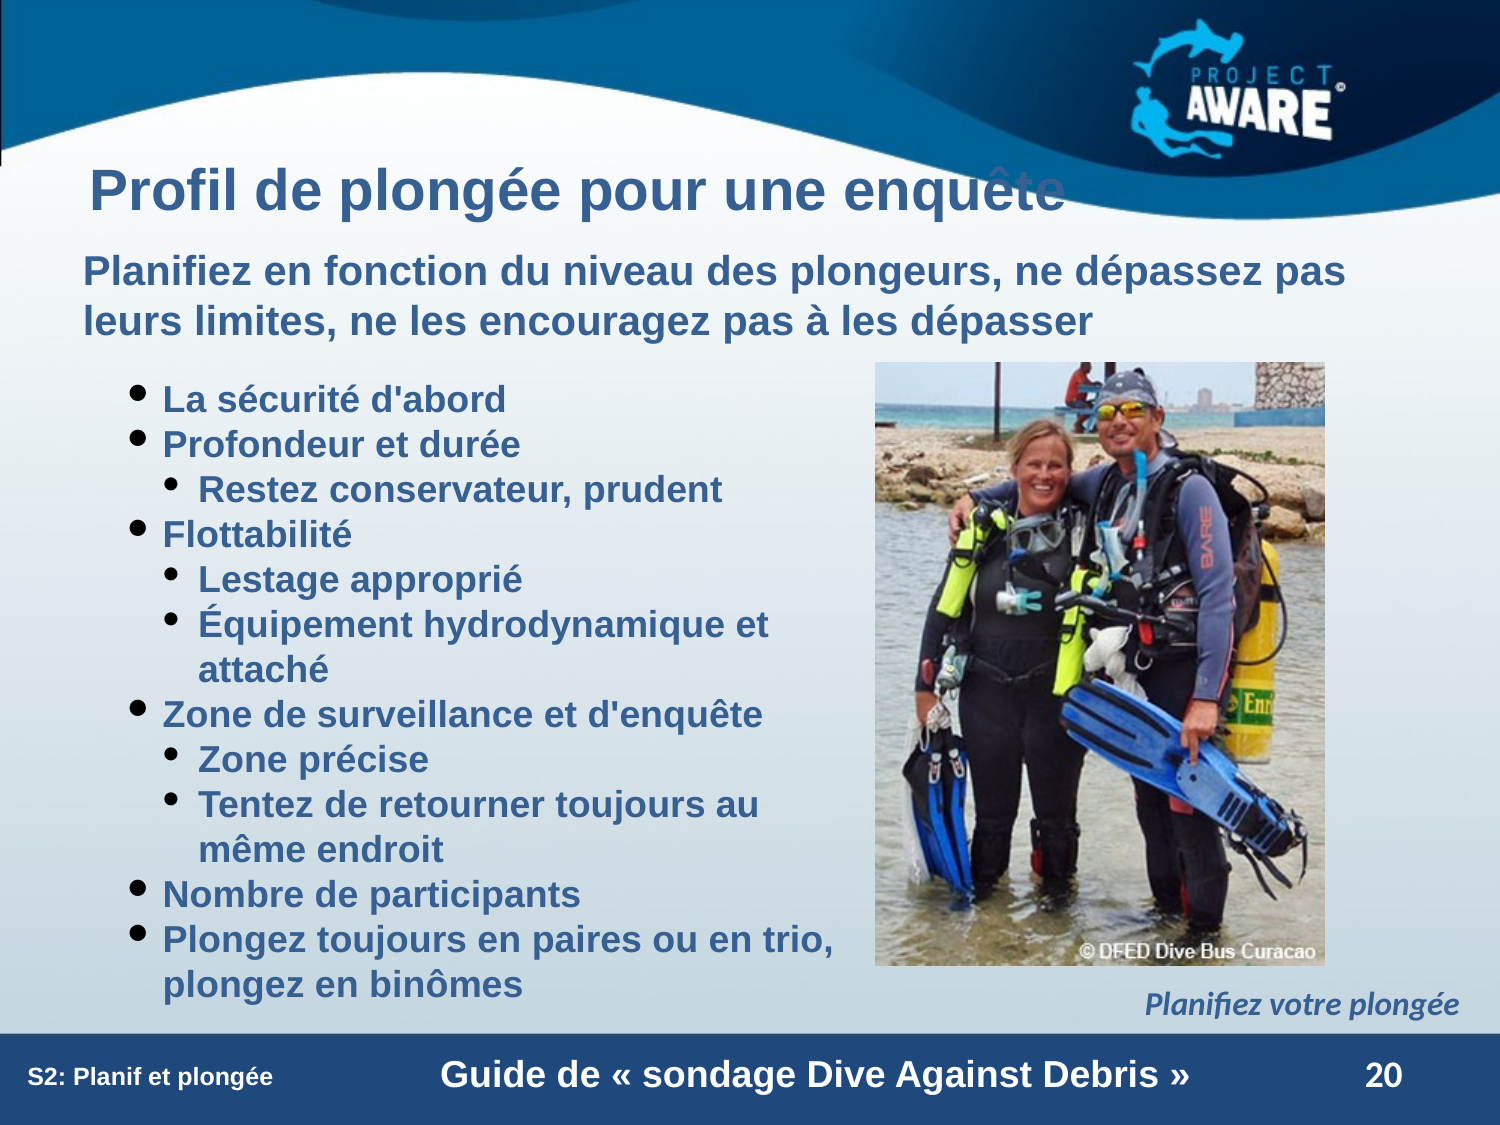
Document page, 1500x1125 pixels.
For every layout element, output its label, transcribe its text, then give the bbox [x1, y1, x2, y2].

picture [0, 0, 1500, 1037]
text_box S2: Planif et plongée [12, 1052, 425, 1103]
text_box Profil de plongée pour une enquête [74, 145, 1425, 237]
text_box Guide de « sondage Dive Against Debris » [425, 1042, 1276, 1103]
text_box <numéro> [1350, 1042, 1475, 1103]
text_box Planifiez votre plongée [460, 975, 1475, 1025]
text_box Planifiez en fonction du niveau des plongeurs, ne dépassez pas leurs limites, ne les encouragez pas à les dépasser [68, 236, 1406, 304]
text_box La sécurité d'abord Profondeur et durée Restez conservateur, prudent Flottabilité Lestage approprié Équipement hydrodynamique et attaché Zone de surveillance et d'enquête Zone précise Tentez de retourner toujours au même endroit Nombre de participants Plongez toujours en paires ou en trio, plongez en binômes [112, 367, 875, 935]
